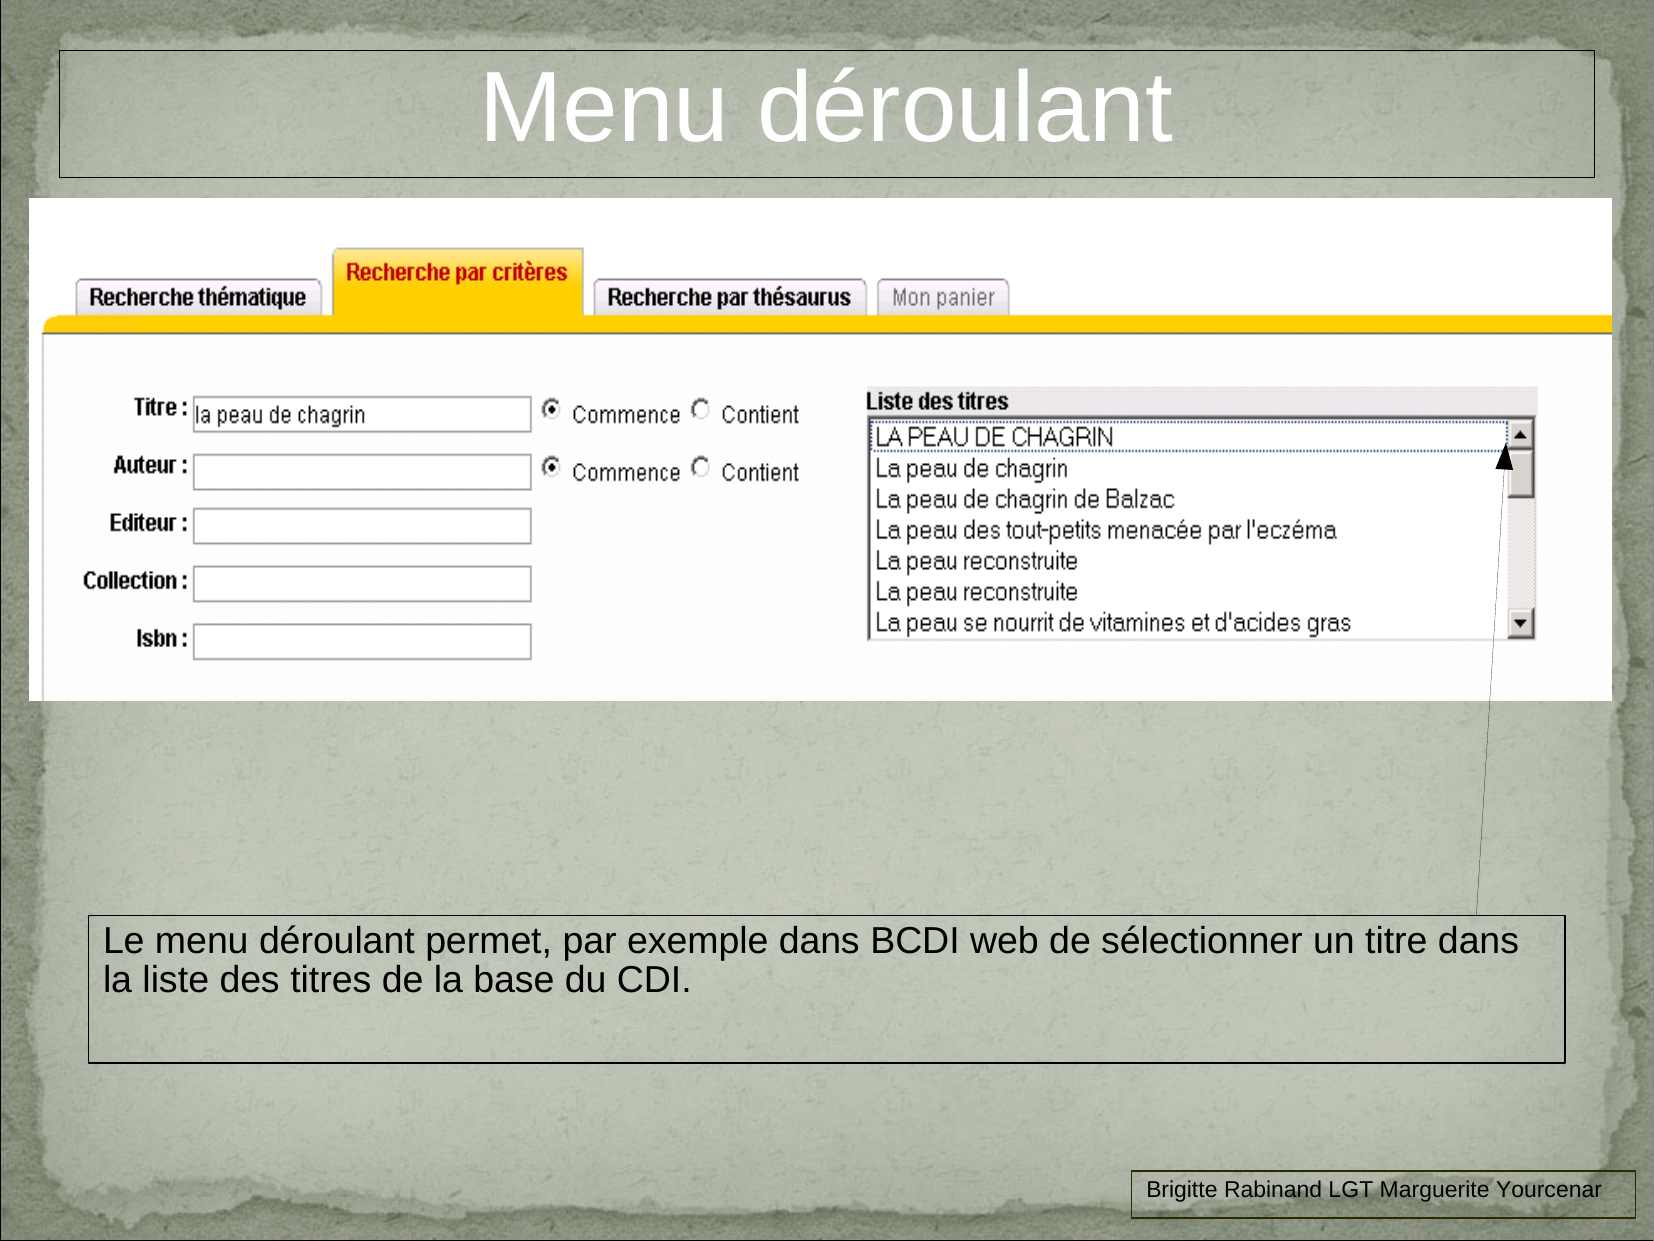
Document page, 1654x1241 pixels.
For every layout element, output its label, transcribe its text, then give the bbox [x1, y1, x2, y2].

text_box Brigitte Rabinand LGT Marguerite Yourcenar [1131, 1170, 1636, 1218]
text_box Menu déroulant [59, 50, 1595, 178]
picture [0, 0, 1654, 1241]
text_box Le menu déroulant permet, par exemple dans BCDI web de sélectionner un titre dans la liste des titres de la base du CDI. [88, 915, 1565, 1064]
